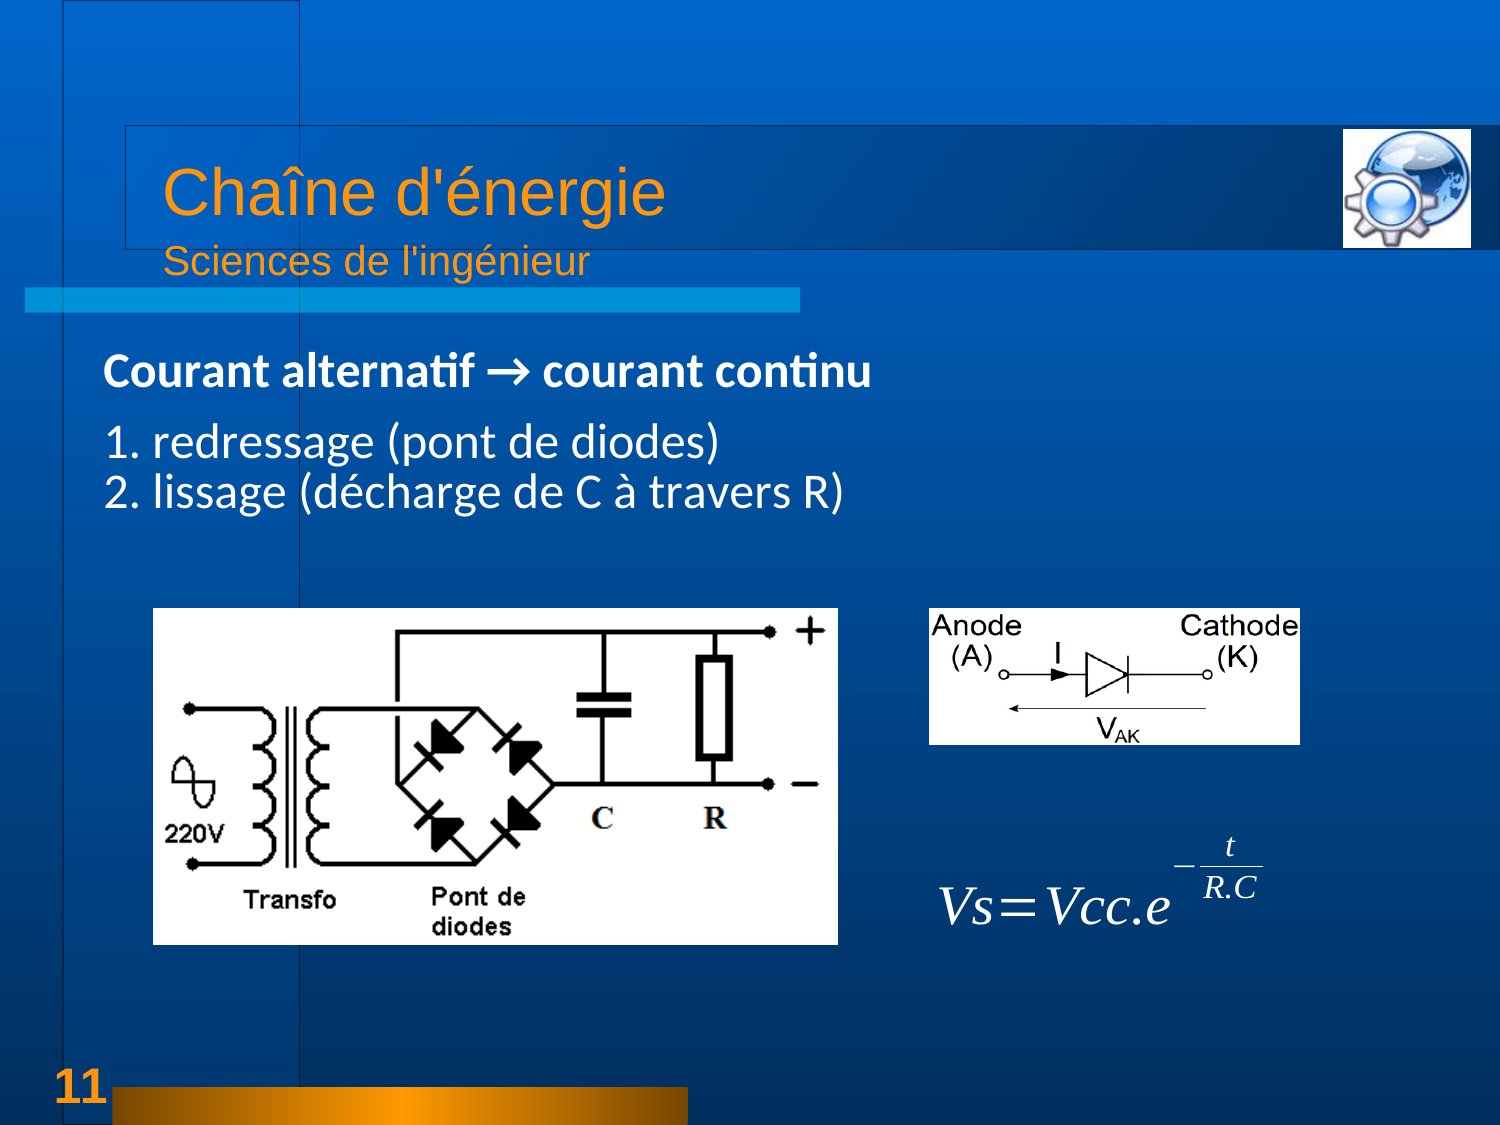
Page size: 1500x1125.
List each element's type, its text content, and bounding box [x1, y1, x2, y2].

picture [929, 608, 1300, 745]
picture [153, 608, 838, 945]
text_box Courant alternatif → courant continu 1. redressage (pont de diodes) 2. lissage (décharge de C à travers R) [88, 342, 1418, 627]
picture [1343, 129, 1471, 248]
chart [929, 826, 1270, 937]
